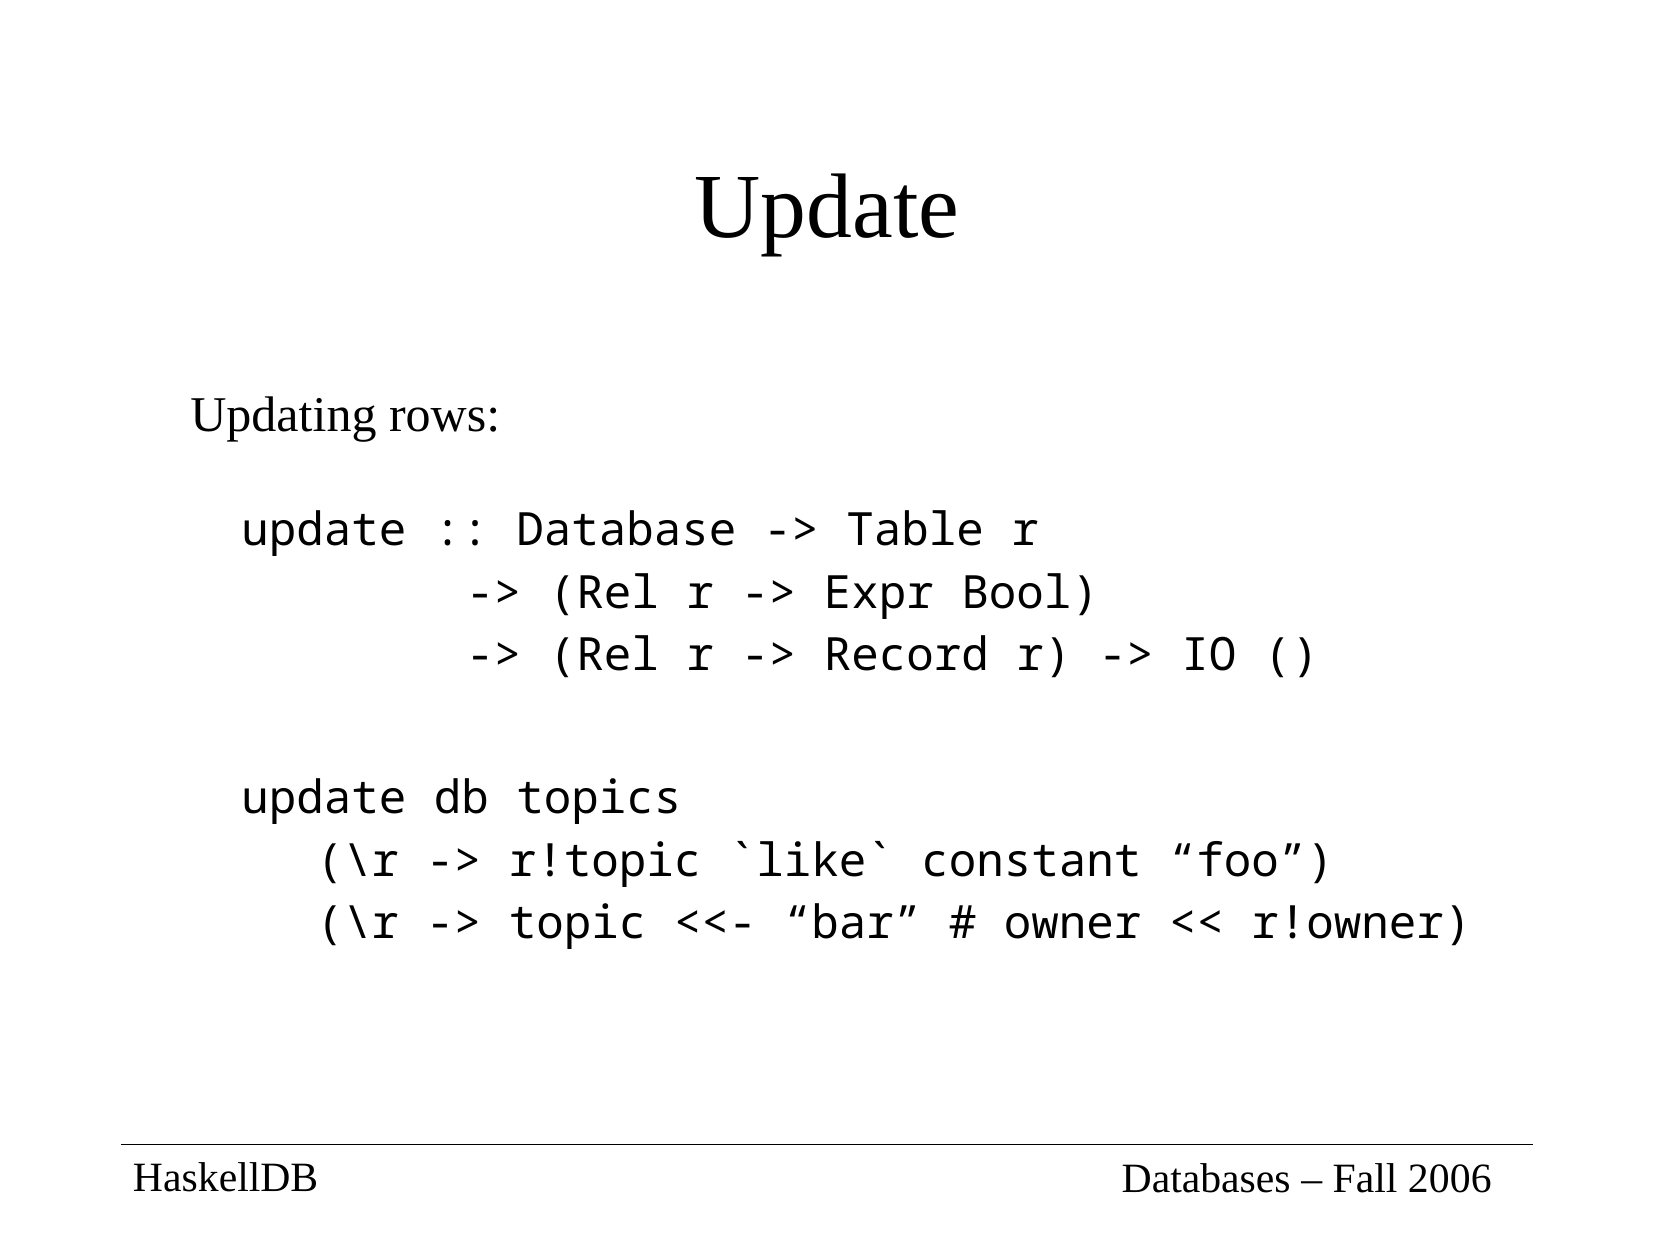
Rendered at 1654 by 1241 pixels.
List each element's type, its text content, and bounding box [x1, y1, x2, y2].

title Update [121, 102, 1534, 311]
text_box [238, 473, 1627, 536]
text_box Updating rows: [187, 383, 504, 446]
text_box update :: Database -> Table r -> (Rel r -> Expr Bool) -> (Rel r -> Record r) -> IO () [238, 536, 1323, 656]
text_box update db topics (\r -> r!topic `like` constant “foo”) (\r -> topic <<- “bar” # owner << r!owner) [238, 761, 1475, 924]
